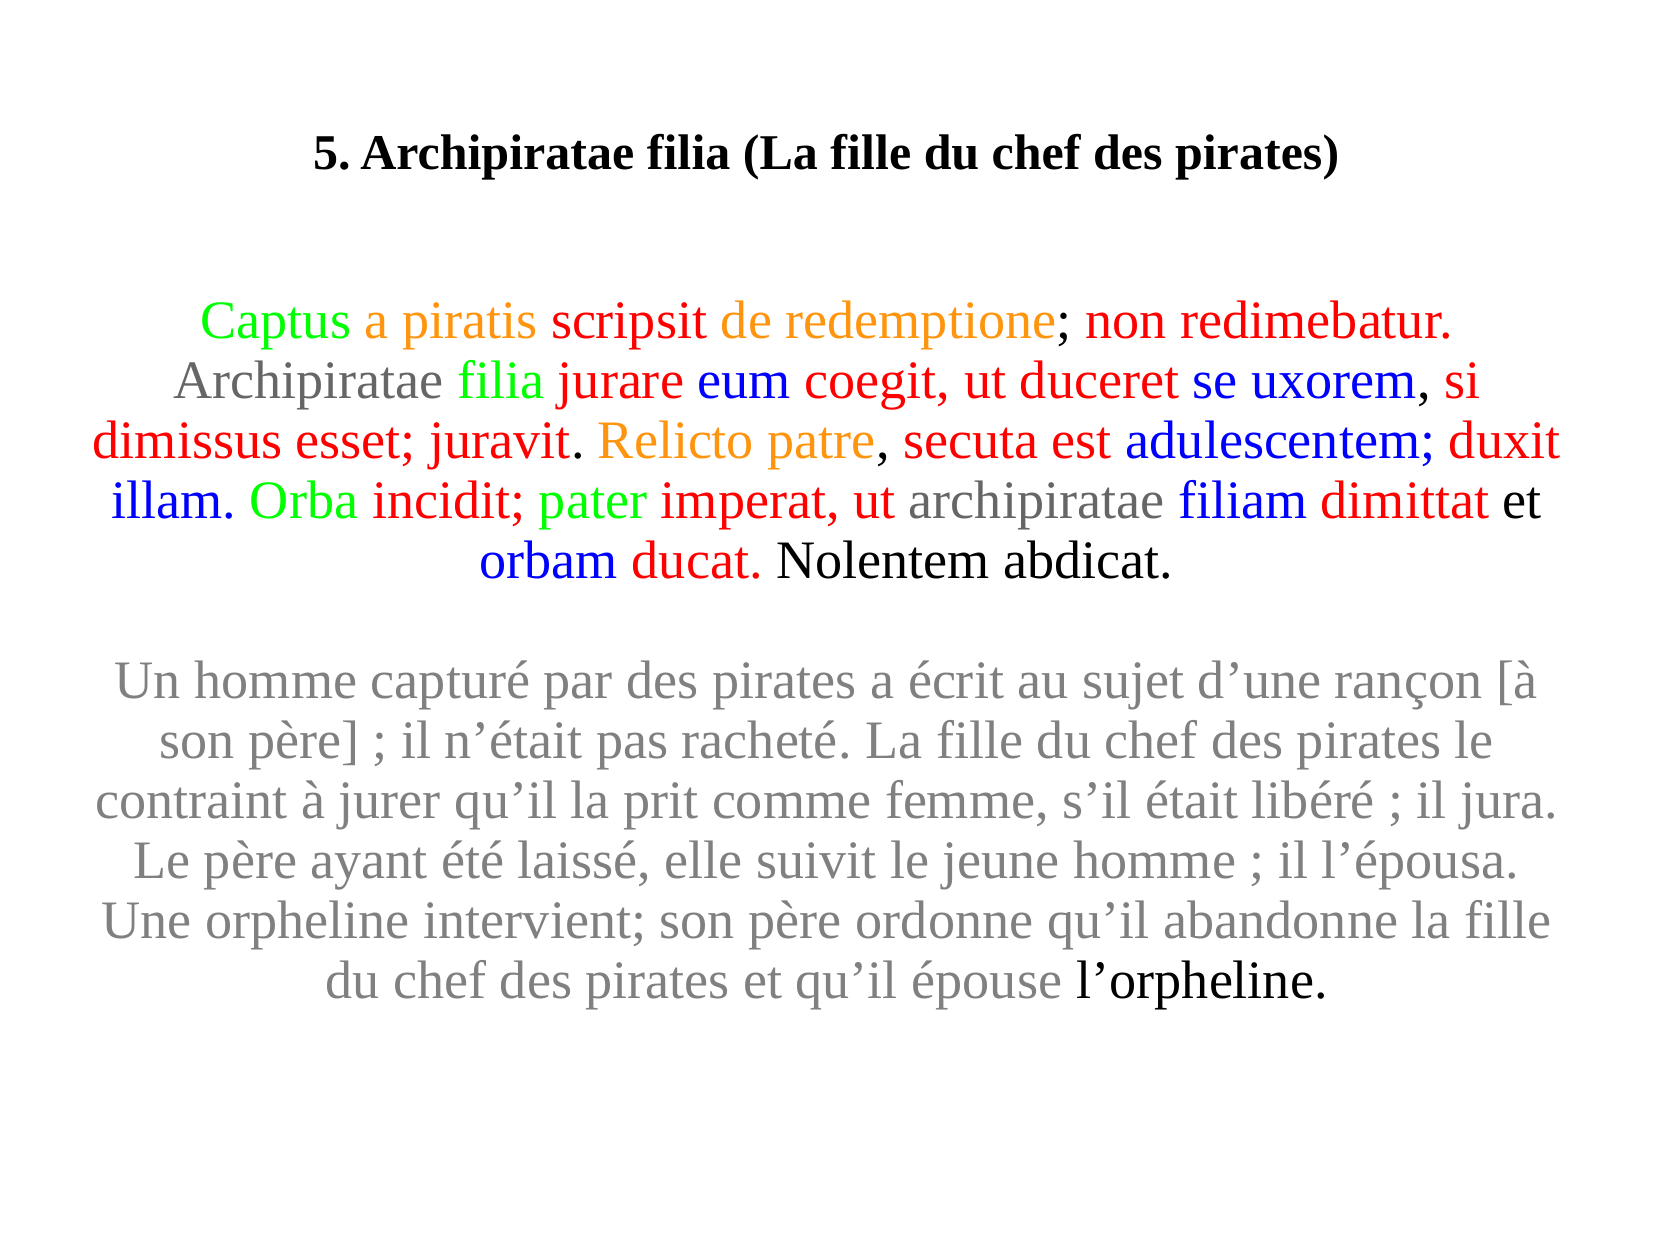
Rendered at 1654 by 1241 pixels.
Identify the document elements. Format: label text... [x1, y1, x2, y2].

subtitle Captus a piratis scripsit de redemptione; non redimebatur. Archipiratae filia jurare eum coegit, ut duceret se uxorem, si dimissus esset; juravit. Relicto patre, secuta est adulescentem; duxit illam. Orba incidit; pater imperat, ut archipiratae filiam dimittat et orbam ducat. Nolentem abdicat. Un homme capturé par des pirates a écrit au sujet d’une rançon [à son père] ; il n’était pas racheté. La fille du chef des pirates le contraint à jurer qu’il la prit comme femme, s’il était libéré ; il jura. Le père ayant été laissé, elle suivit le jeune homme ; il l’épousa. Une orpheline intervient; son père ordonne qu’il abandonne la fille du chef des pirates et qu’il épouse l’orpheline. [82, 290, 1571, 1010]
title 5. Archipiratae filia (La fille du chef des pirates) [82, 49, 1571, 257]
